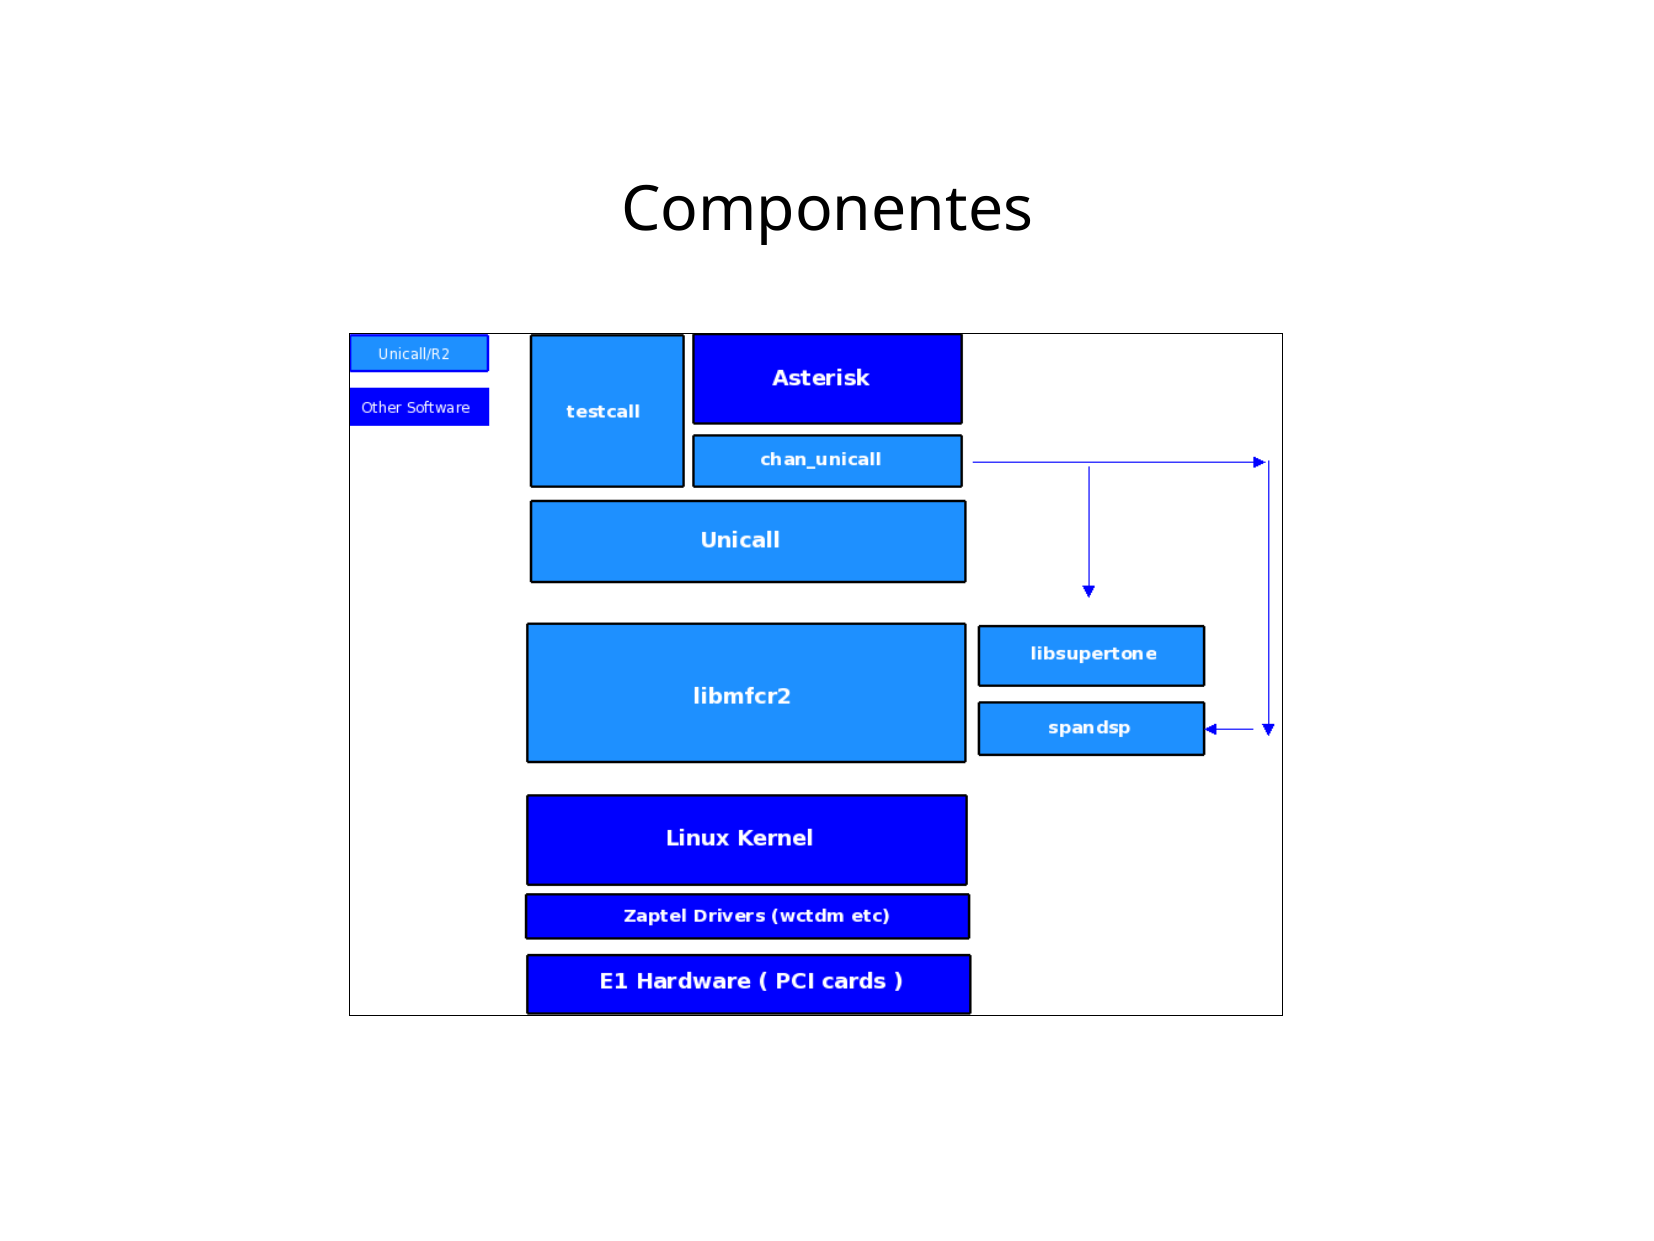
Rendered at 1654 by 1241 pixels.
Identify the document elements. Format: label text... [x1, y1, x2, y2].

title Componentes [121, 102, 1534, 311]
picture [349, 333, 1283, 1016]
